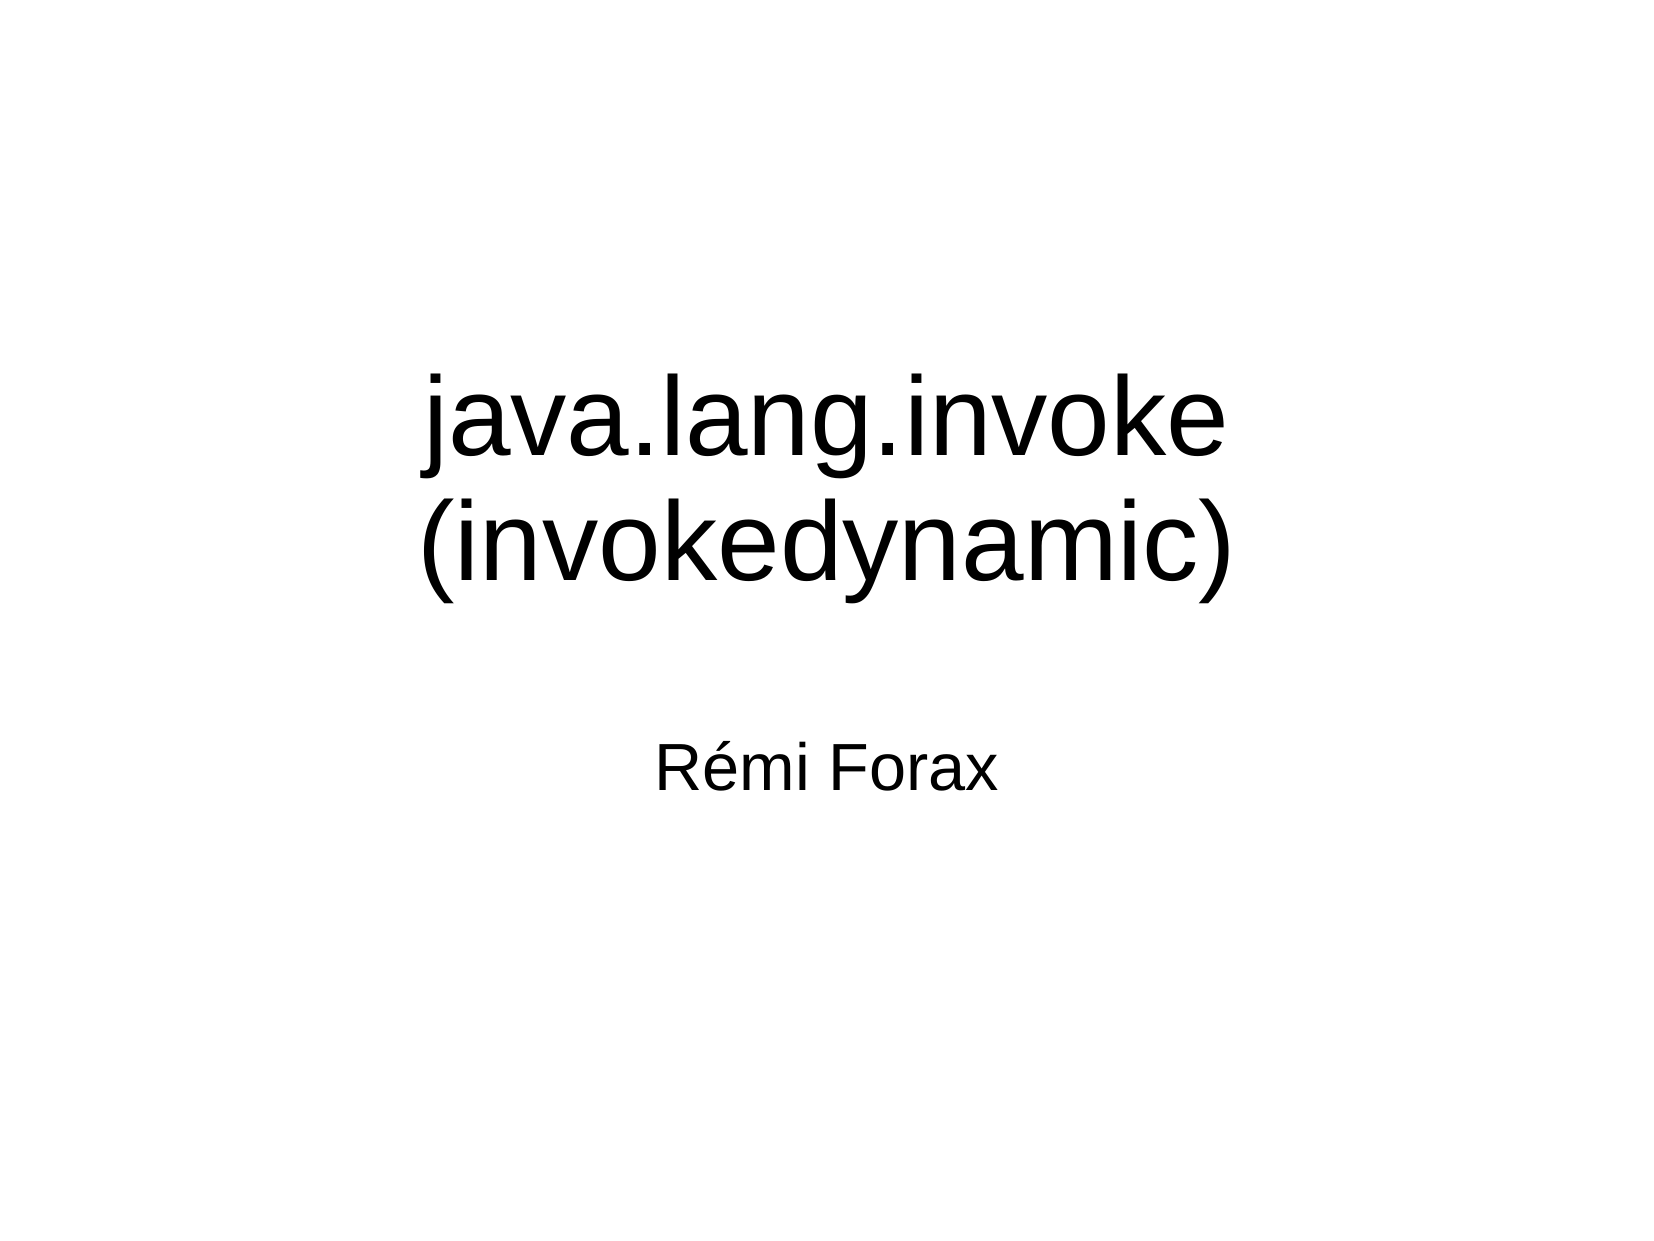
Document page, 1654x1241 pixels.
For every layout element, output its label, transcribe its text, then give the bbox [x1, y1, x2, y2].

subtitle java.lang.invoke (invokedynamic) Rémi Forax [82, 49, 1571, 1109]
